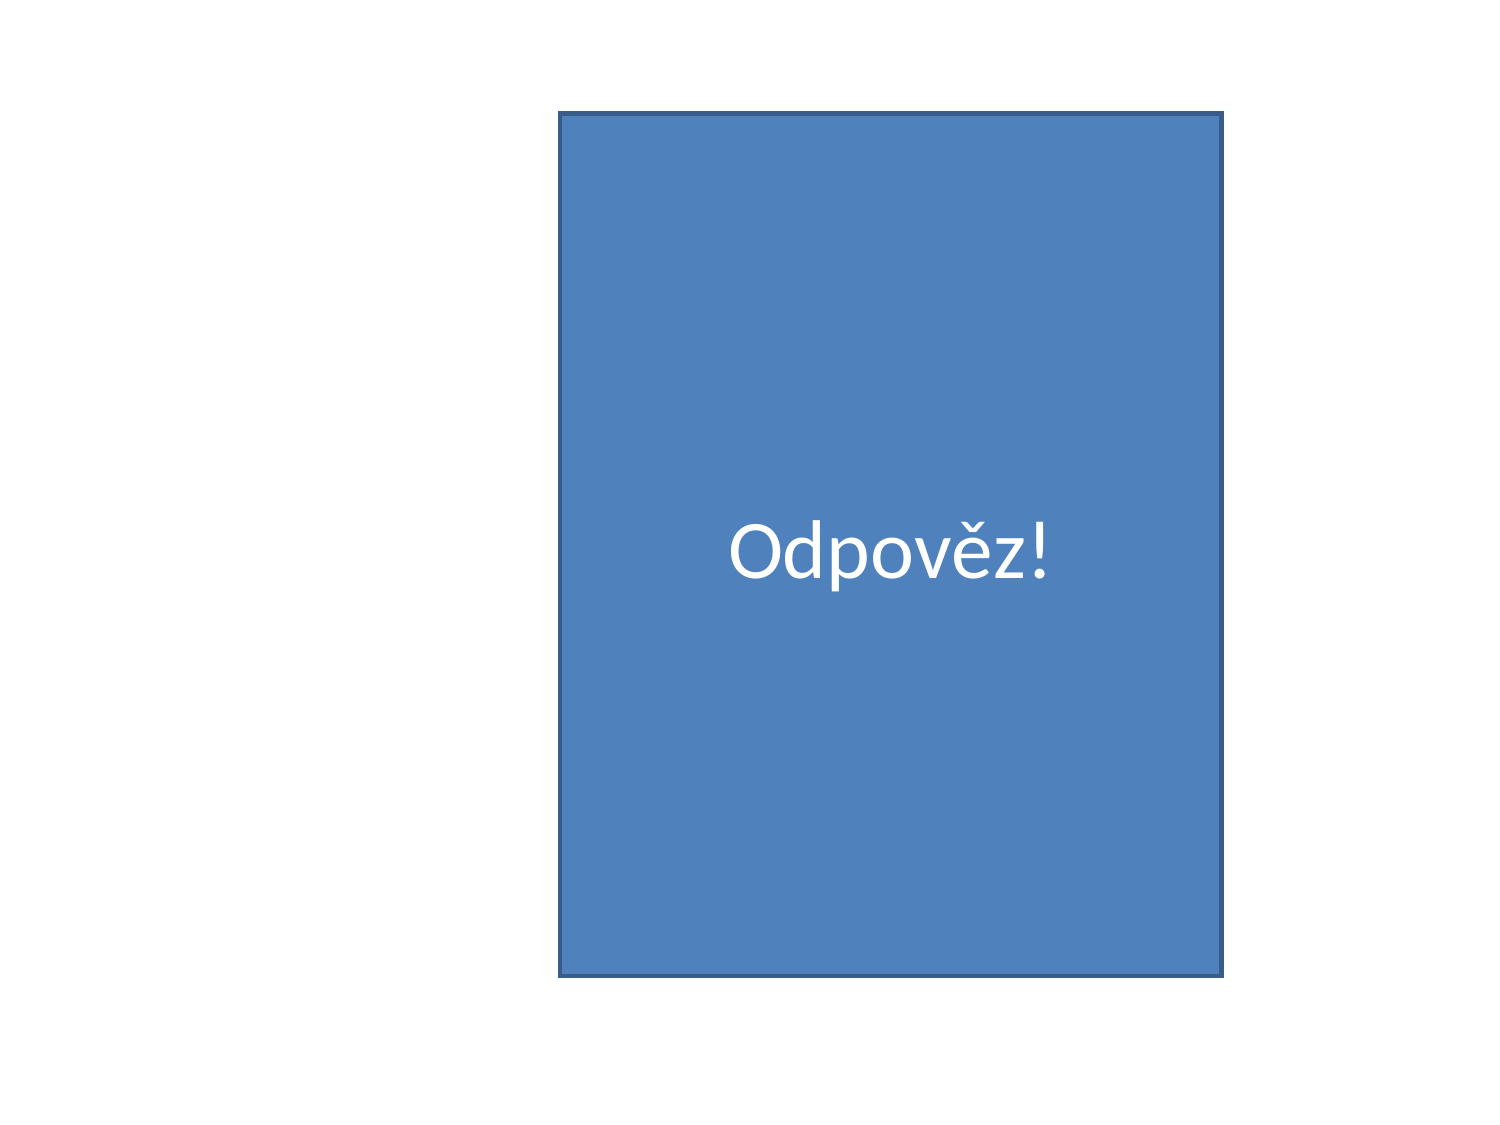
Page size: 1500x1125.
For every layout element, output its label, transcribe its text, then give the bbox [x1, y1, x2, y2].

text_box Odpověz! [560, 113, 1222, 977]
